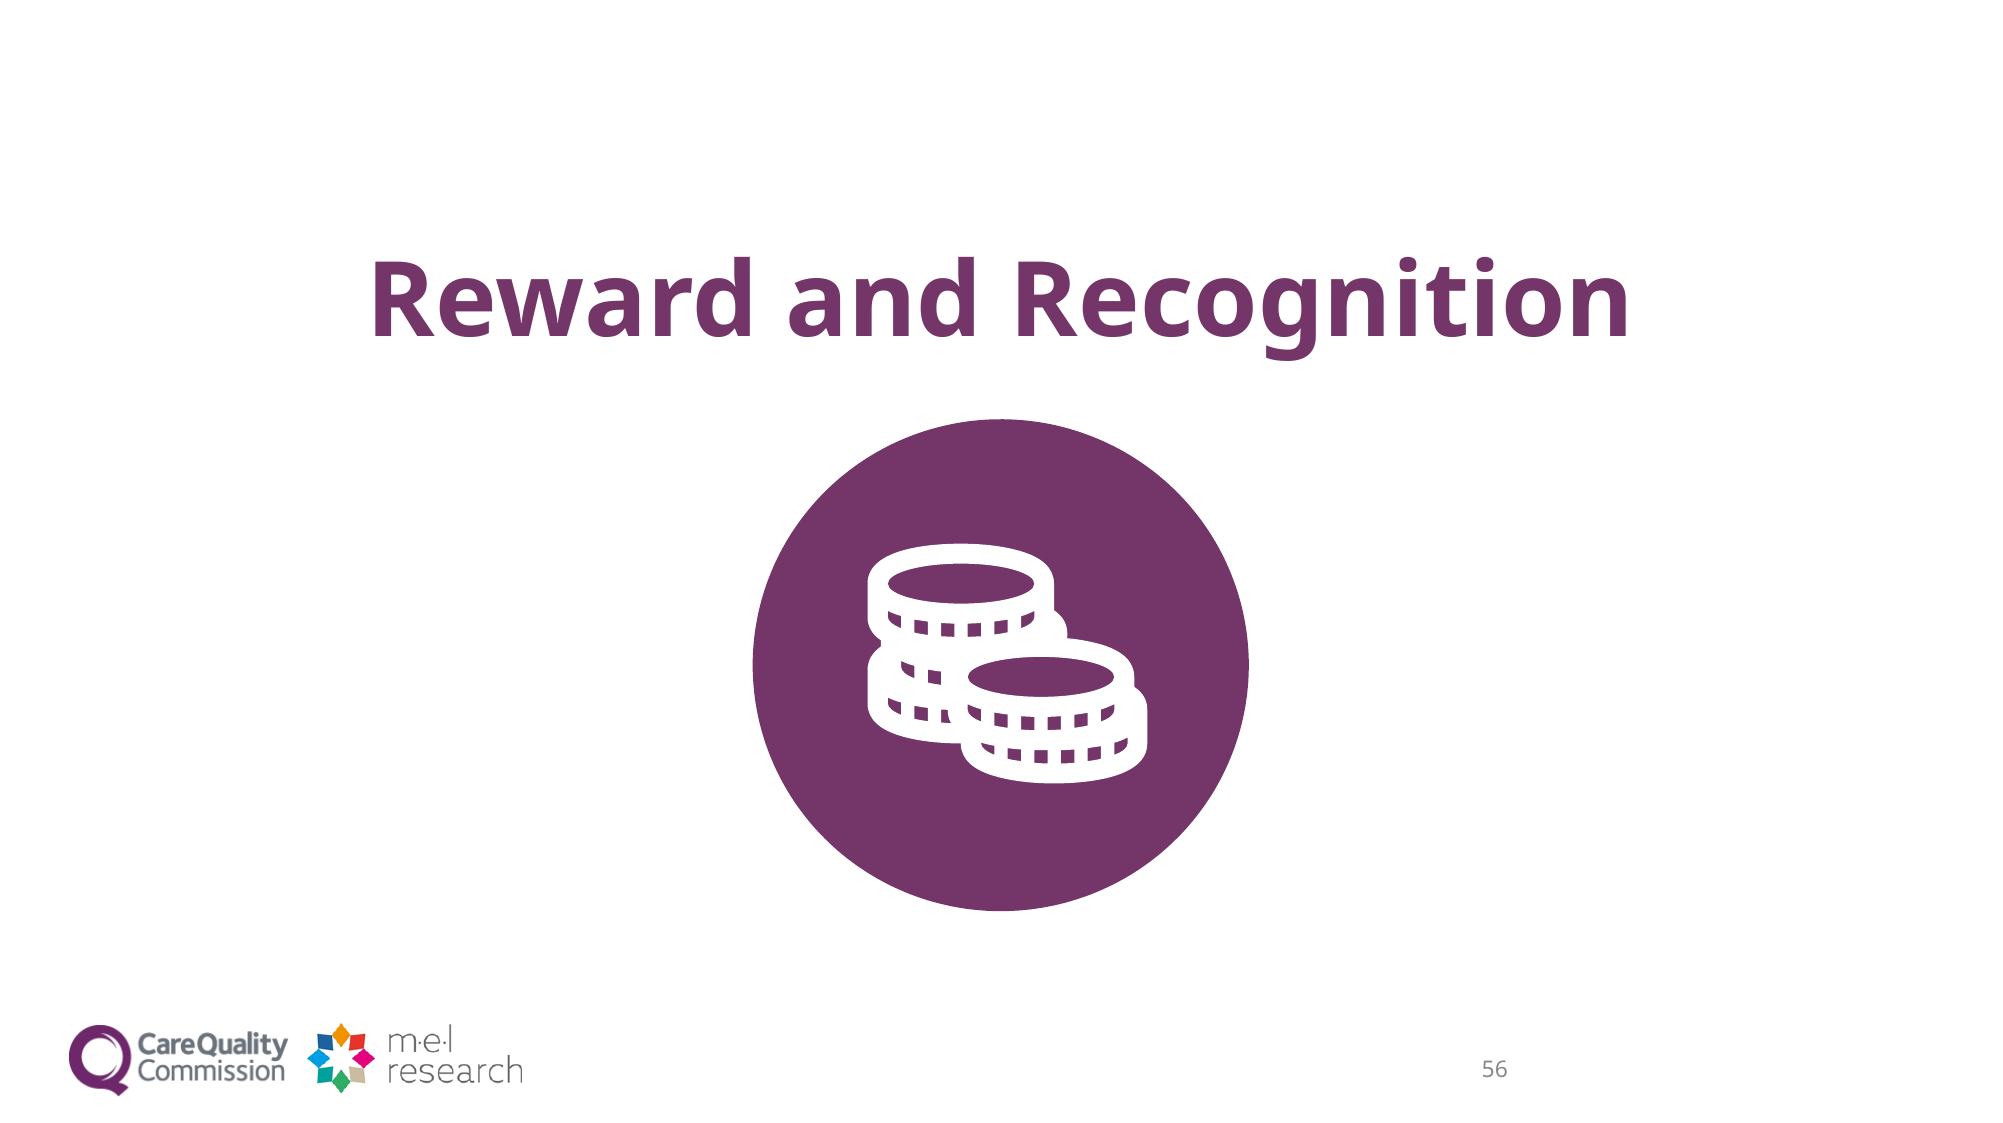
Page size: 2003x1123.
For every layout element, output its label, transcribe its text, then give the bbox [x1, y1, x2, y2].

slide_number 56 [1466, 1039, 1934, 1100]
picture [67, 1023, 291, 1099]
title Reward and Recognition [131, 210, 1871, 327]
picture [307, 1023, 522, 1093]
text_box [752, 419, 1249, 912]
picture [839, 502, 1163, 826]
